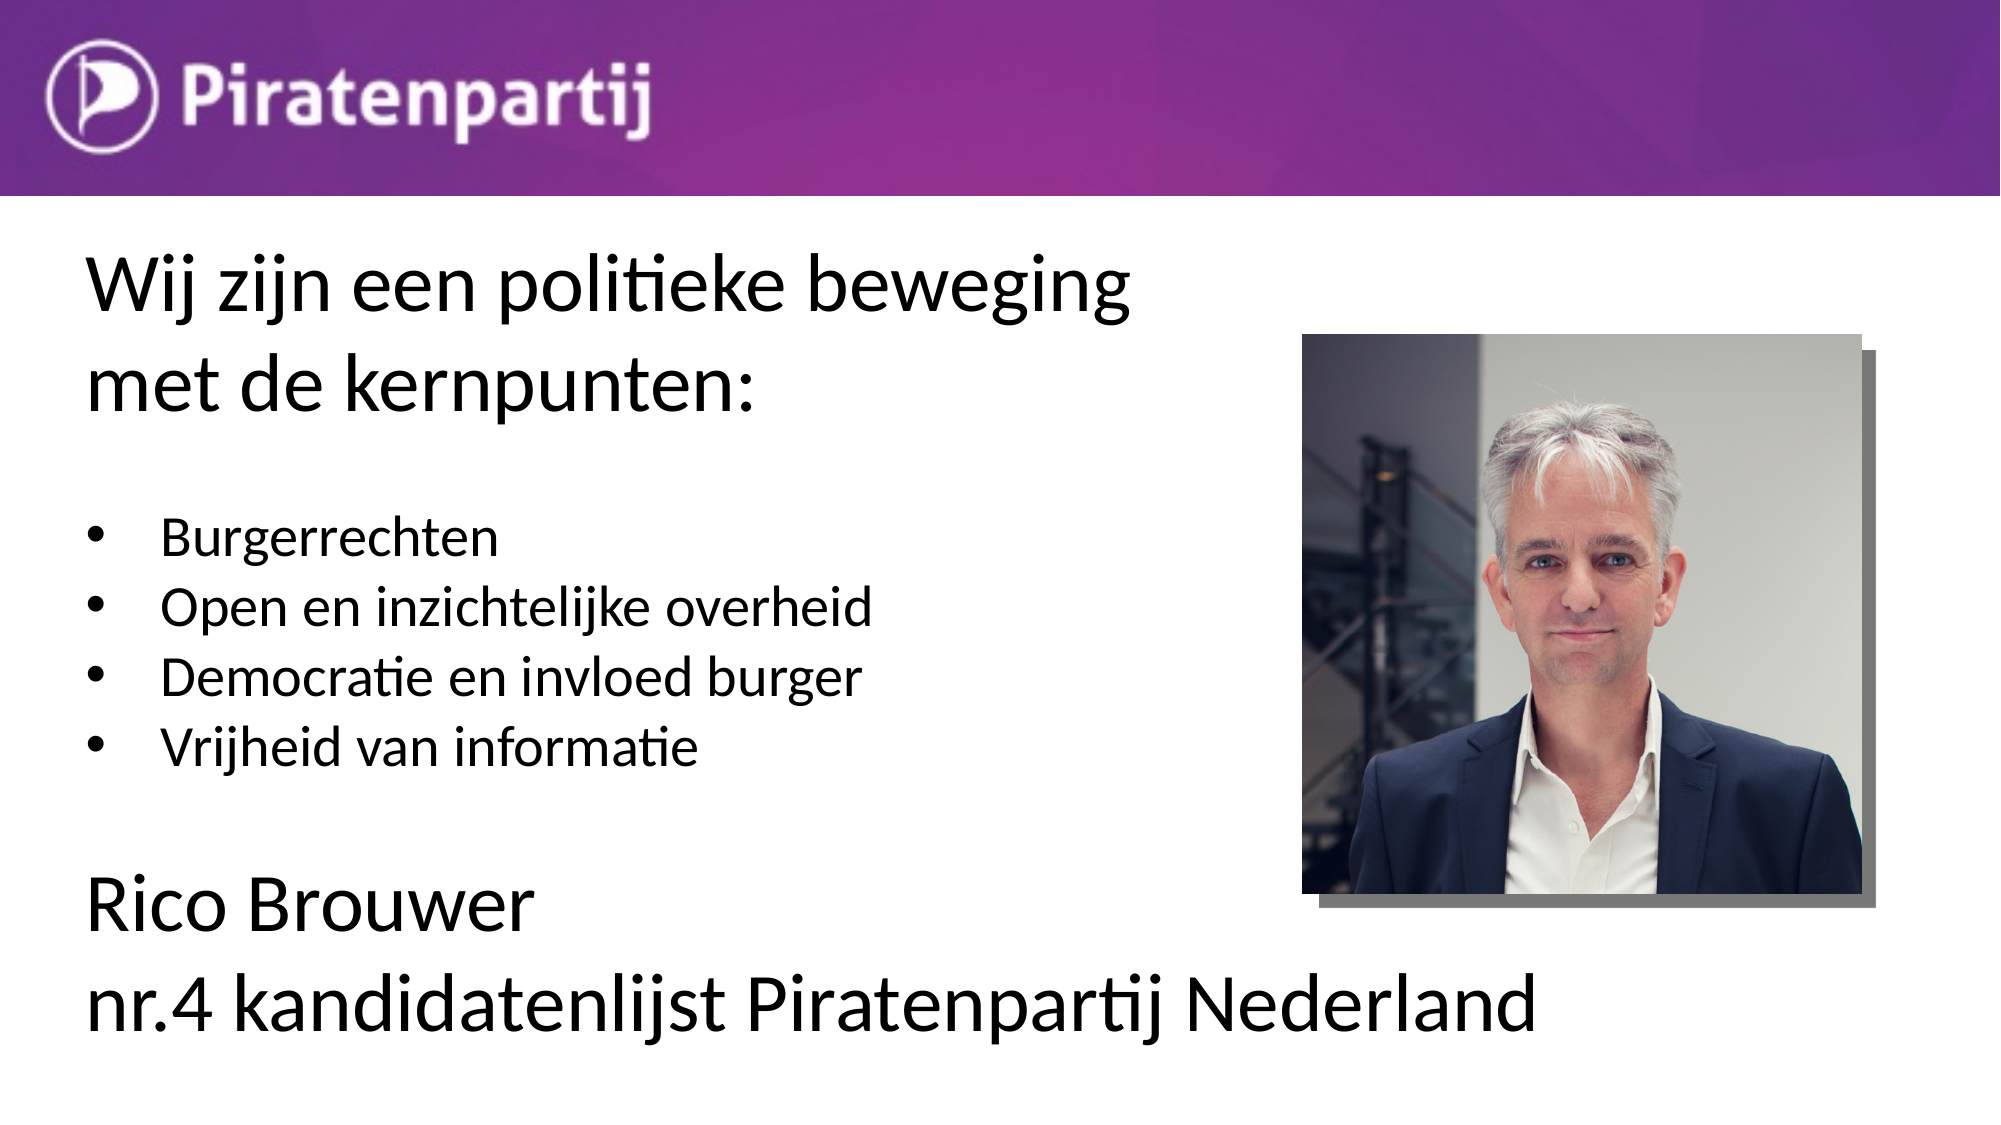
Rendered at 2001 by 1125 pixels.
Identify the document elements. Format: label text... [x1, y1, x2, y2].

picture [0, 0, 2000, 196]
picture [1302, 334, 1862, 894]
text_box Wij zijn een politieke beweging met de kernpunten: Burgerrechten Open en inzichtelijke overheid Democratie en invloed burger Vrijheid van informatie Rico Brouwer nr.4 kandidatenlijst Piratenpartij Nederland [70, 220, 2000, 1101]
